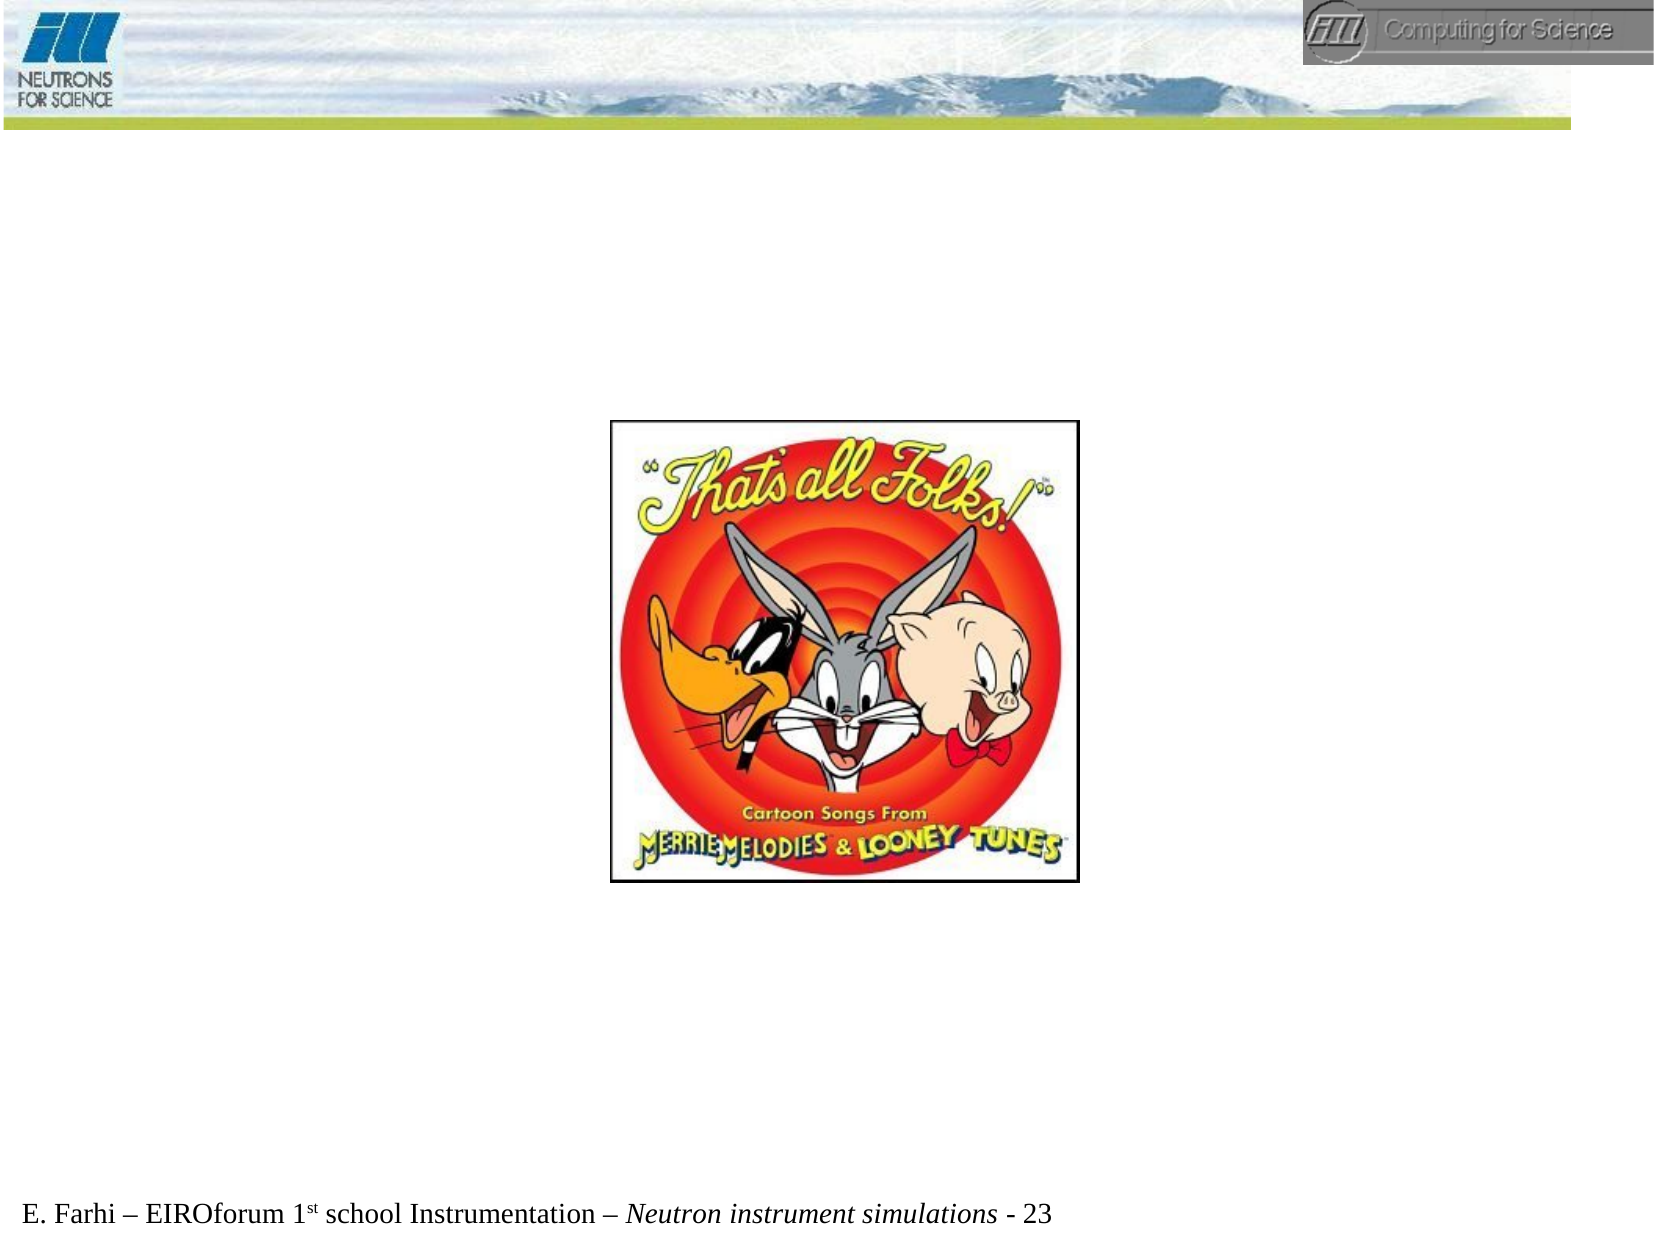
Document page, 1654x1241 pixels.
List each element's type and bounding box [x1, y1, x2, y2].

picture [3, 0, 1654, 130]
picture [610, 420, 1080, 883]
